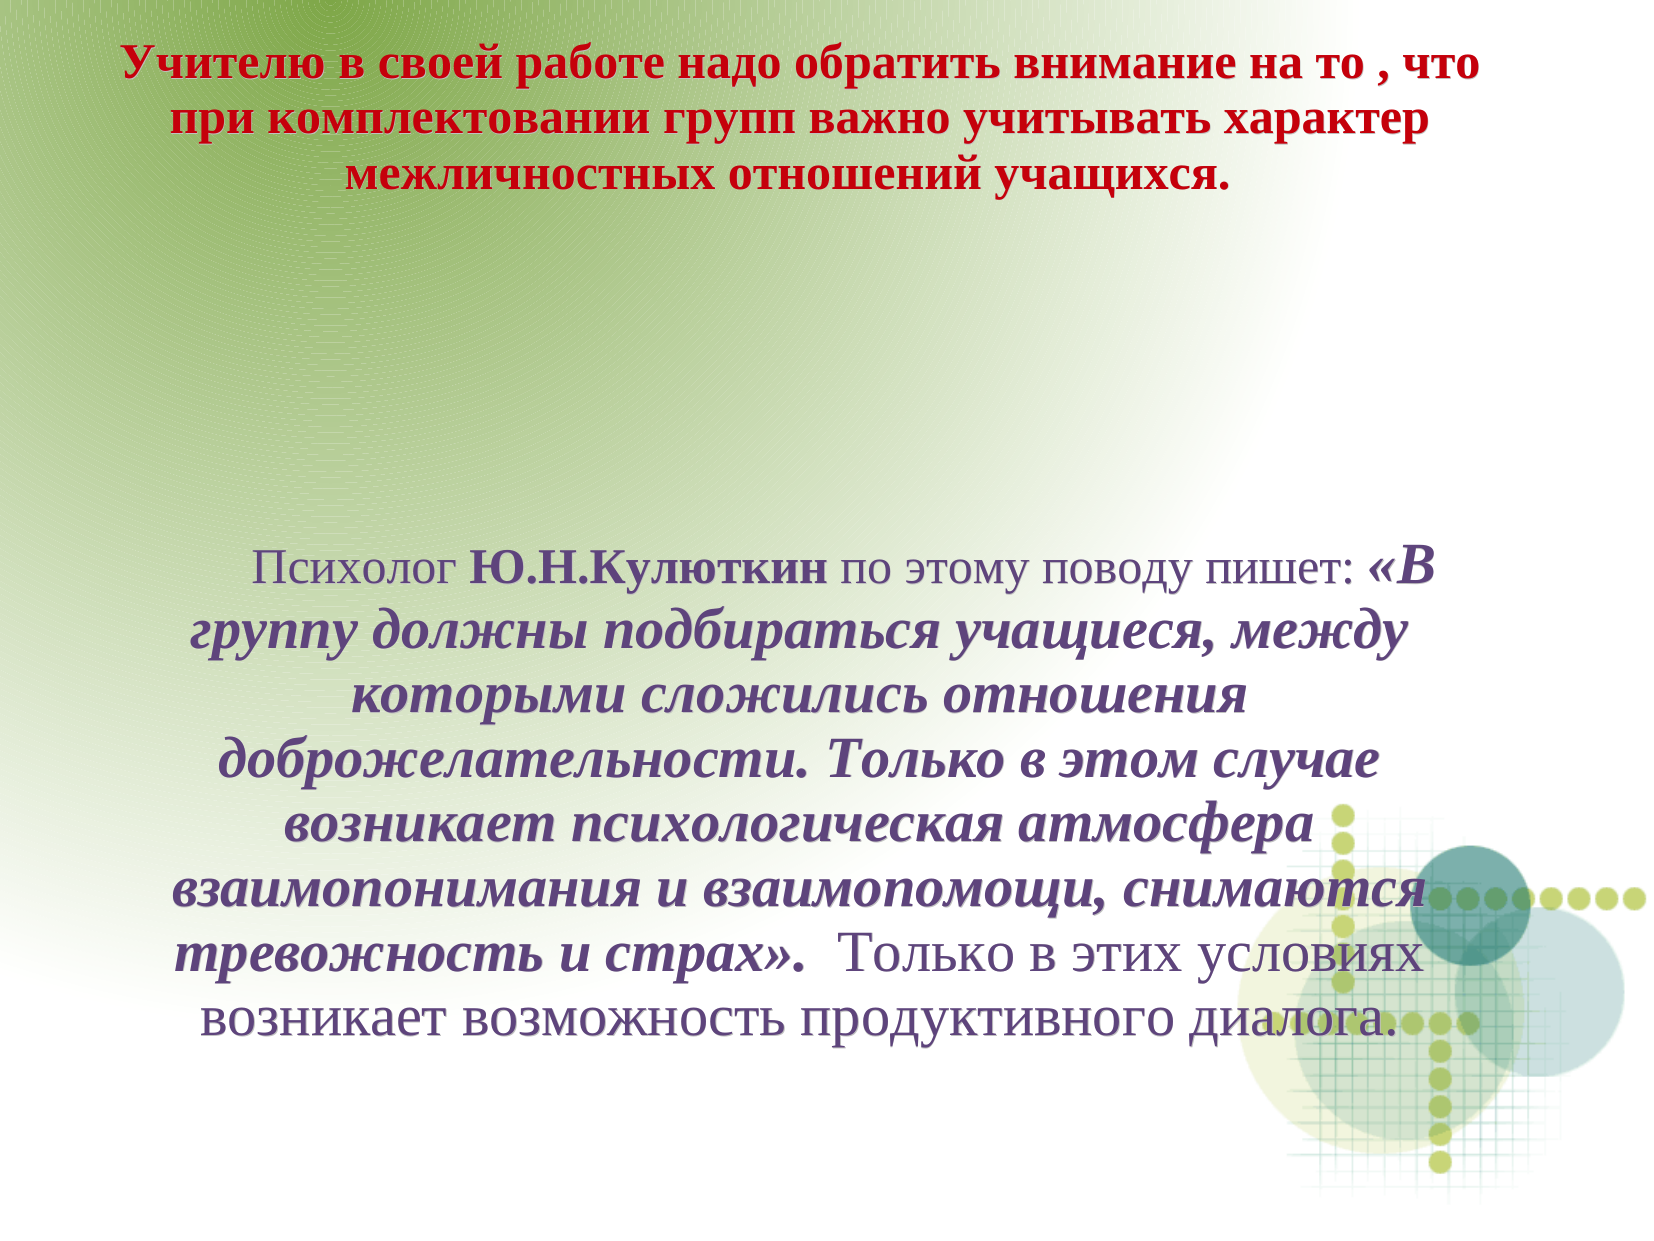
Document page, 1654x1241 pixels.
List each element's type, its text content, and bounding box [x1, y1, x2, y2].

title Учителю в своей работе надо обратить внимание на то , что при комплектовании групп важно учитывать характер межличностных отношений учащихся. Психолог Ю.Н.Кулюткин по этому поводу пишет: «В группу должны подбираться учащиеся, между которыми сложились отношения доброжелательности. Только в этом случае возникает психологическая атмосфера взаимопонимания и взаимопомощи, снимаются тревожность и страх». Только в этих условиях возникает возможность продуктивного диалога. [93, 26, 1506, 1121]
picture [1224, 792, 1654, 1211]
